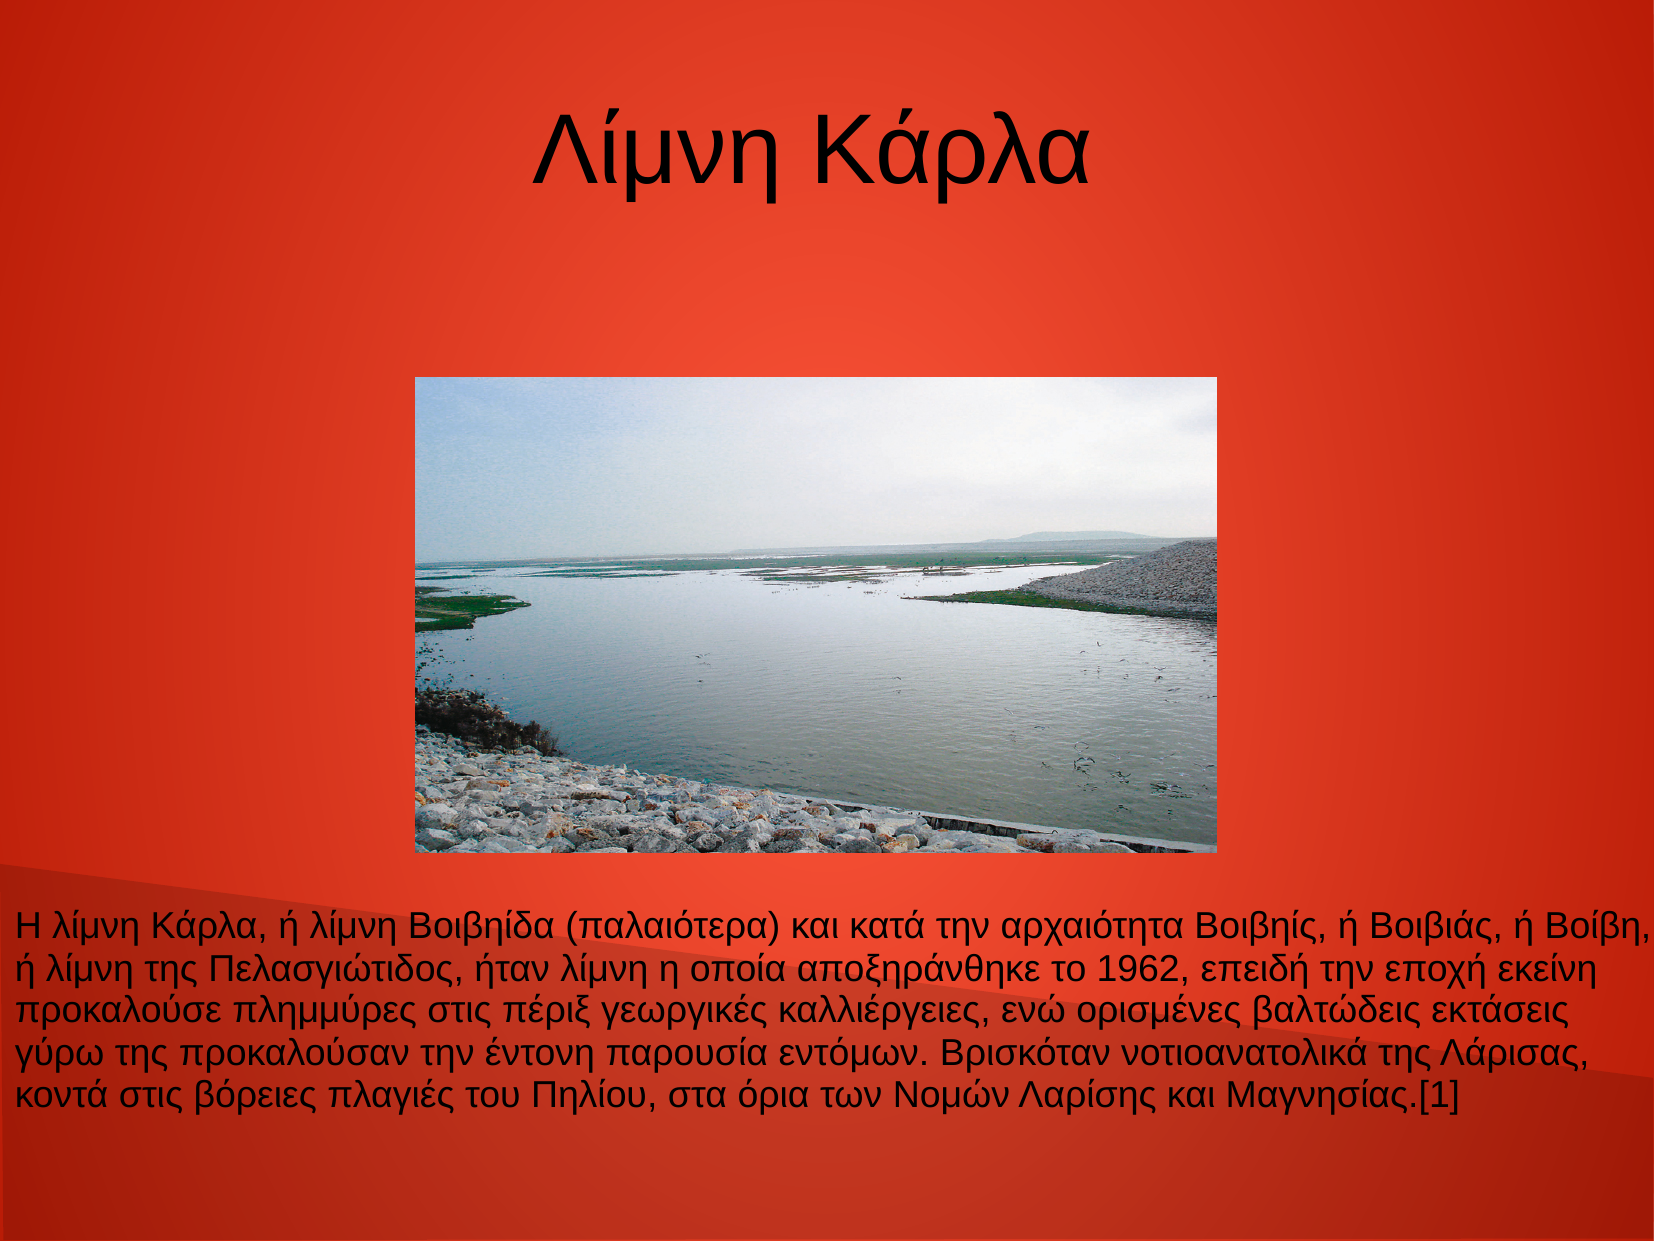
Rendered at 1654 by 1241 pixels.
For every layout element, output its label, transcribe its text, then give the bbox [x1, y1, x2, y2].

title Λίμνη Κάρλα [82, 47, 1571, 252]
picture [415, 377, 1217, 853]
text_box Η λίμνη Κάρλα, ή λίμνη Βοιβηίδα (παλαιότερα) και κατά την αρχαιότητα Βοιβηίς, ή Βοιβιάς, ή Βοίβη, ή λίμνη της Πελασγιώτιδος, ήταν λίμνη η οποία αποξηράνθηκε το 1962, επειδή την εποχή εκείνη προκαλούσε πλημμύρες στις πέριξ γεωργικές καλλιέργειες, ενώ ορισμένες βαλτώδεις εκτάσεις γύρω της προκαλούσαν την έντονη παρουσία εντόμων. Βρισκόταν νοτιοανατολικά της Λάρισας, κοντά στις βόρειες πλαγιές του Πηλίου, στα όρια των Νομών Λαρίσης και Μαγνησίας.[1] [0, 897, 1654, 1123]
